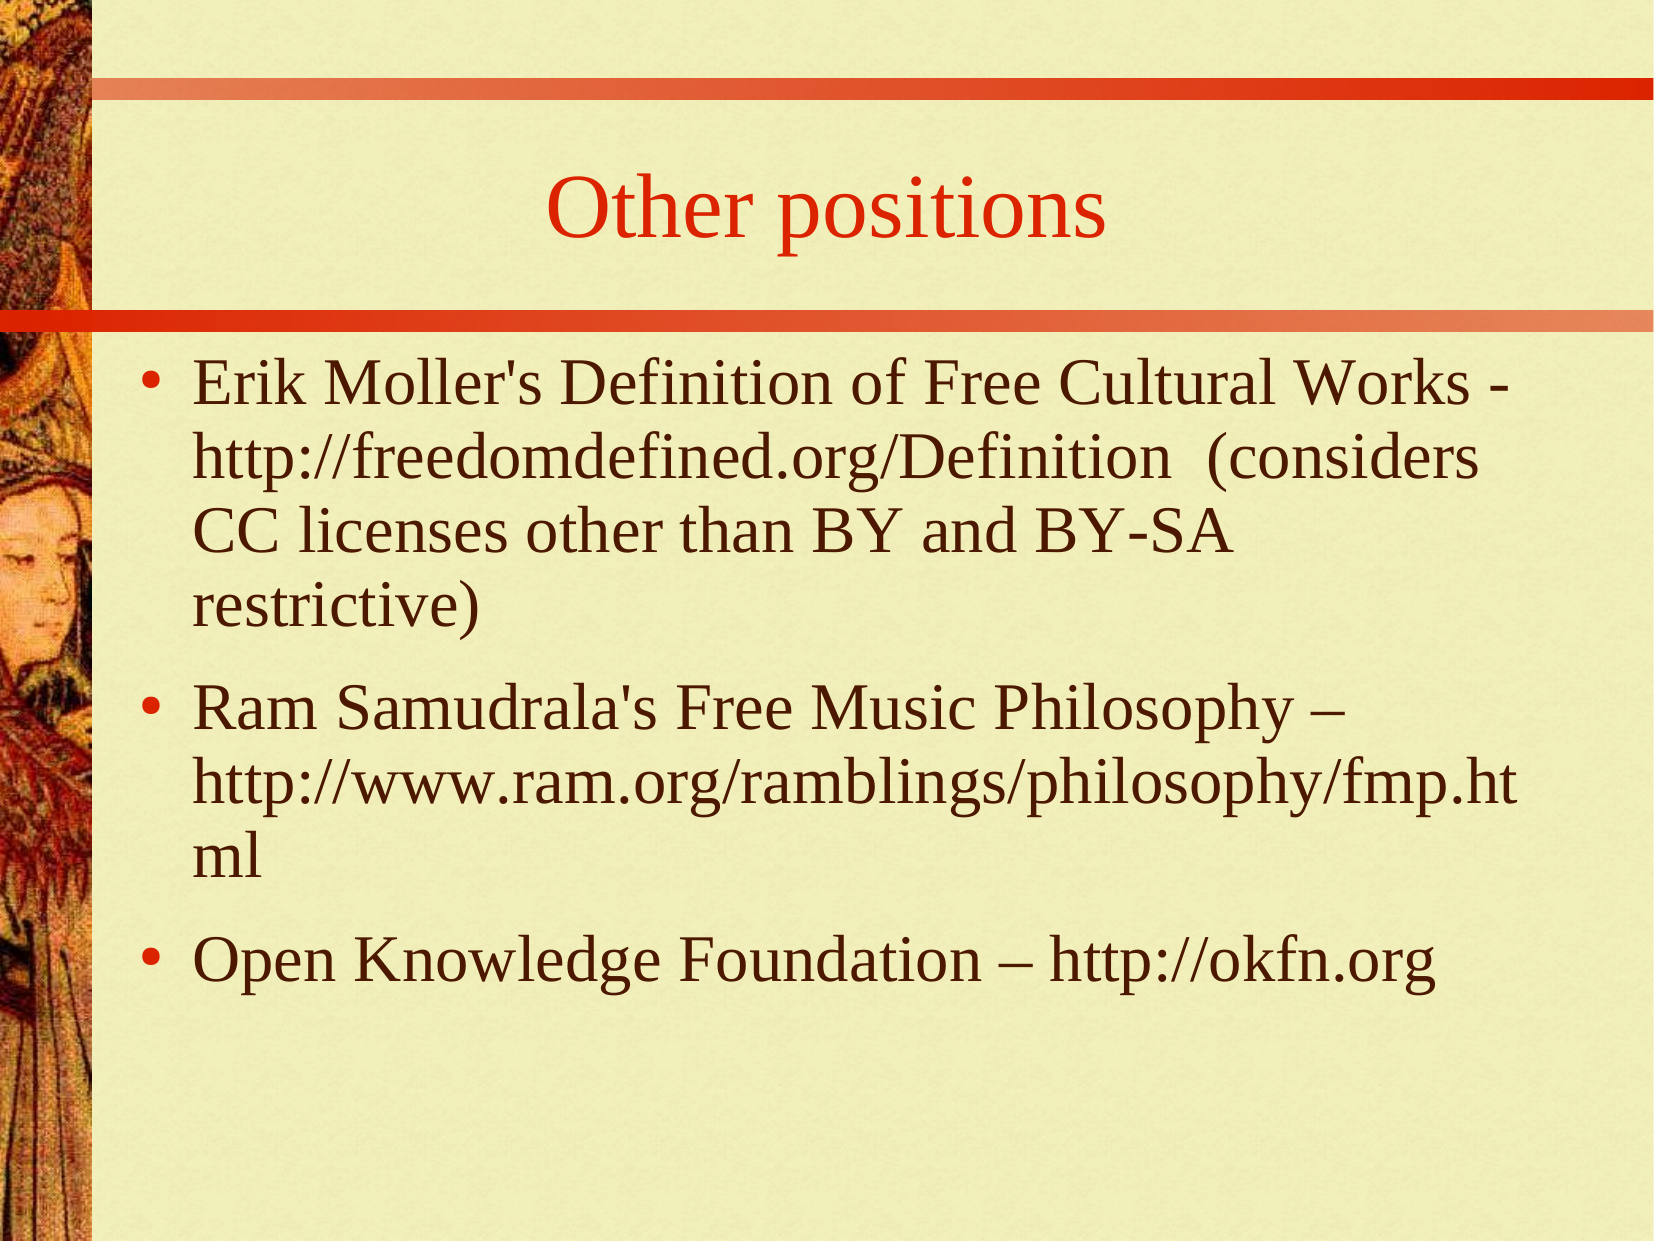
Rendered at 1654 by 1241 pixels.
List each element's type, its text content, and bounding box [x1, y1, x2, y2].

list Erik Moller's Definition of Free Cultural Works - http://freedomdefined.org/Definition (considers CC licenses other than BY and BY-SA restrictive) Ram Samudrala's Free Music Philosophy – http://www.ram.org/ramblings/philosophy/fmp.html Open Knowledge Foundation – http://okfn.org [121, 344, 1534, 1127]
title Other positions [121, 102, 1534, 310]
picture [0, 0, 1654, 310]
picture [0, 332, 1654, 1241]
